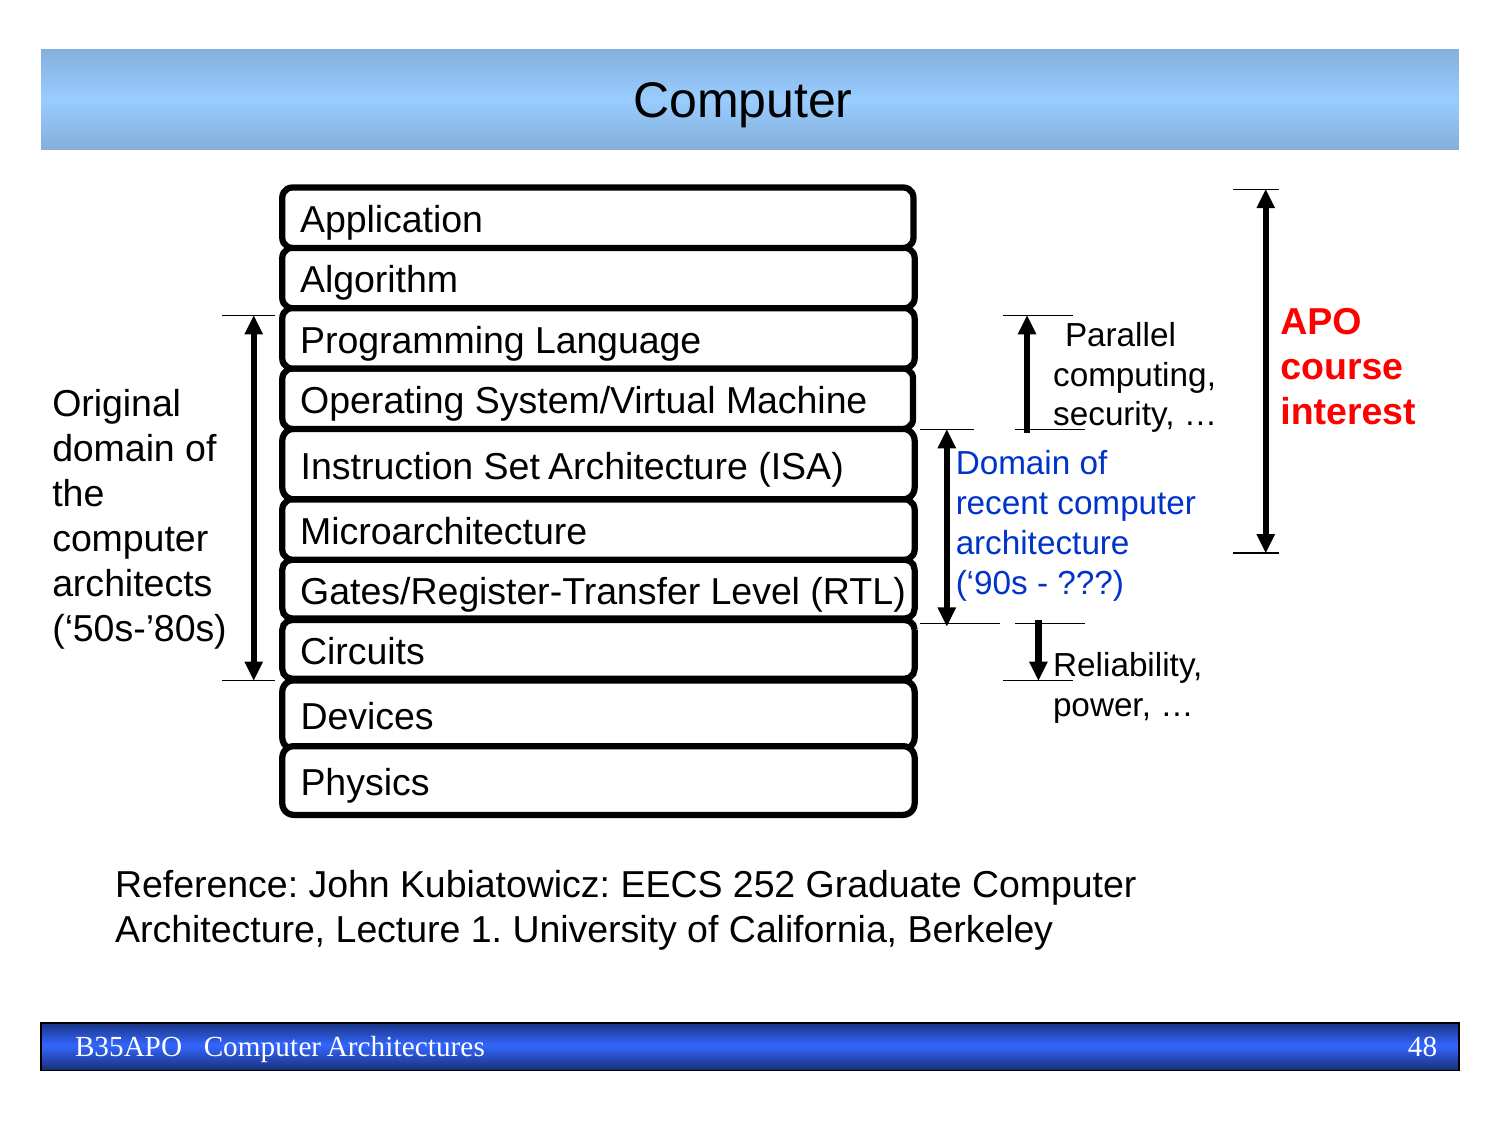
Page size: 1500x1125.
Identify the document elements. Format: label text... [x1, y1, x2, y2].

text_box Application [282, 187, 914, 248]
text_box Microarchitecture [282, 499, 915, 560]
text_box Devices [282, 680, 915, 747]
text_box APO course interest [1265, 289, 1463, 440]
text_box Instruction Set Architecture (ISA) [282, 429, 915, 499]
text_box Reference: John Kubiatowicz: EECS 252 Graduate Computer Architecture, Lecture 1. University of California, Berkeley [100, 852, 1352, 1003]
title Computer [41, 49, 1459, 150]
text_box Circuits [282, 620, 915, 679]
text_box Original domain of the computer architects (‘50s-’80s) [37, 371, 242, 657]
text_box Gates/Register-Transfer Level (RTL) [282, 560, 915, 619]
text_box Programming Language [282, 308, 915, 369]
text_box Algorithm [282, 248, 915, 308]
text_box Reliability, power, … [1038, 635, 1256, 731]
text_box Physics [282, 746, 915, 815]
text_box Operating System/Virtual Machine [282, 369, 914, 429]
text_box Parallel computing, security, … [1038, 305, 1256, 441]
text_box Domain of recent computer architecture (‘90s - ???) [941, 433, 1221, 610]
